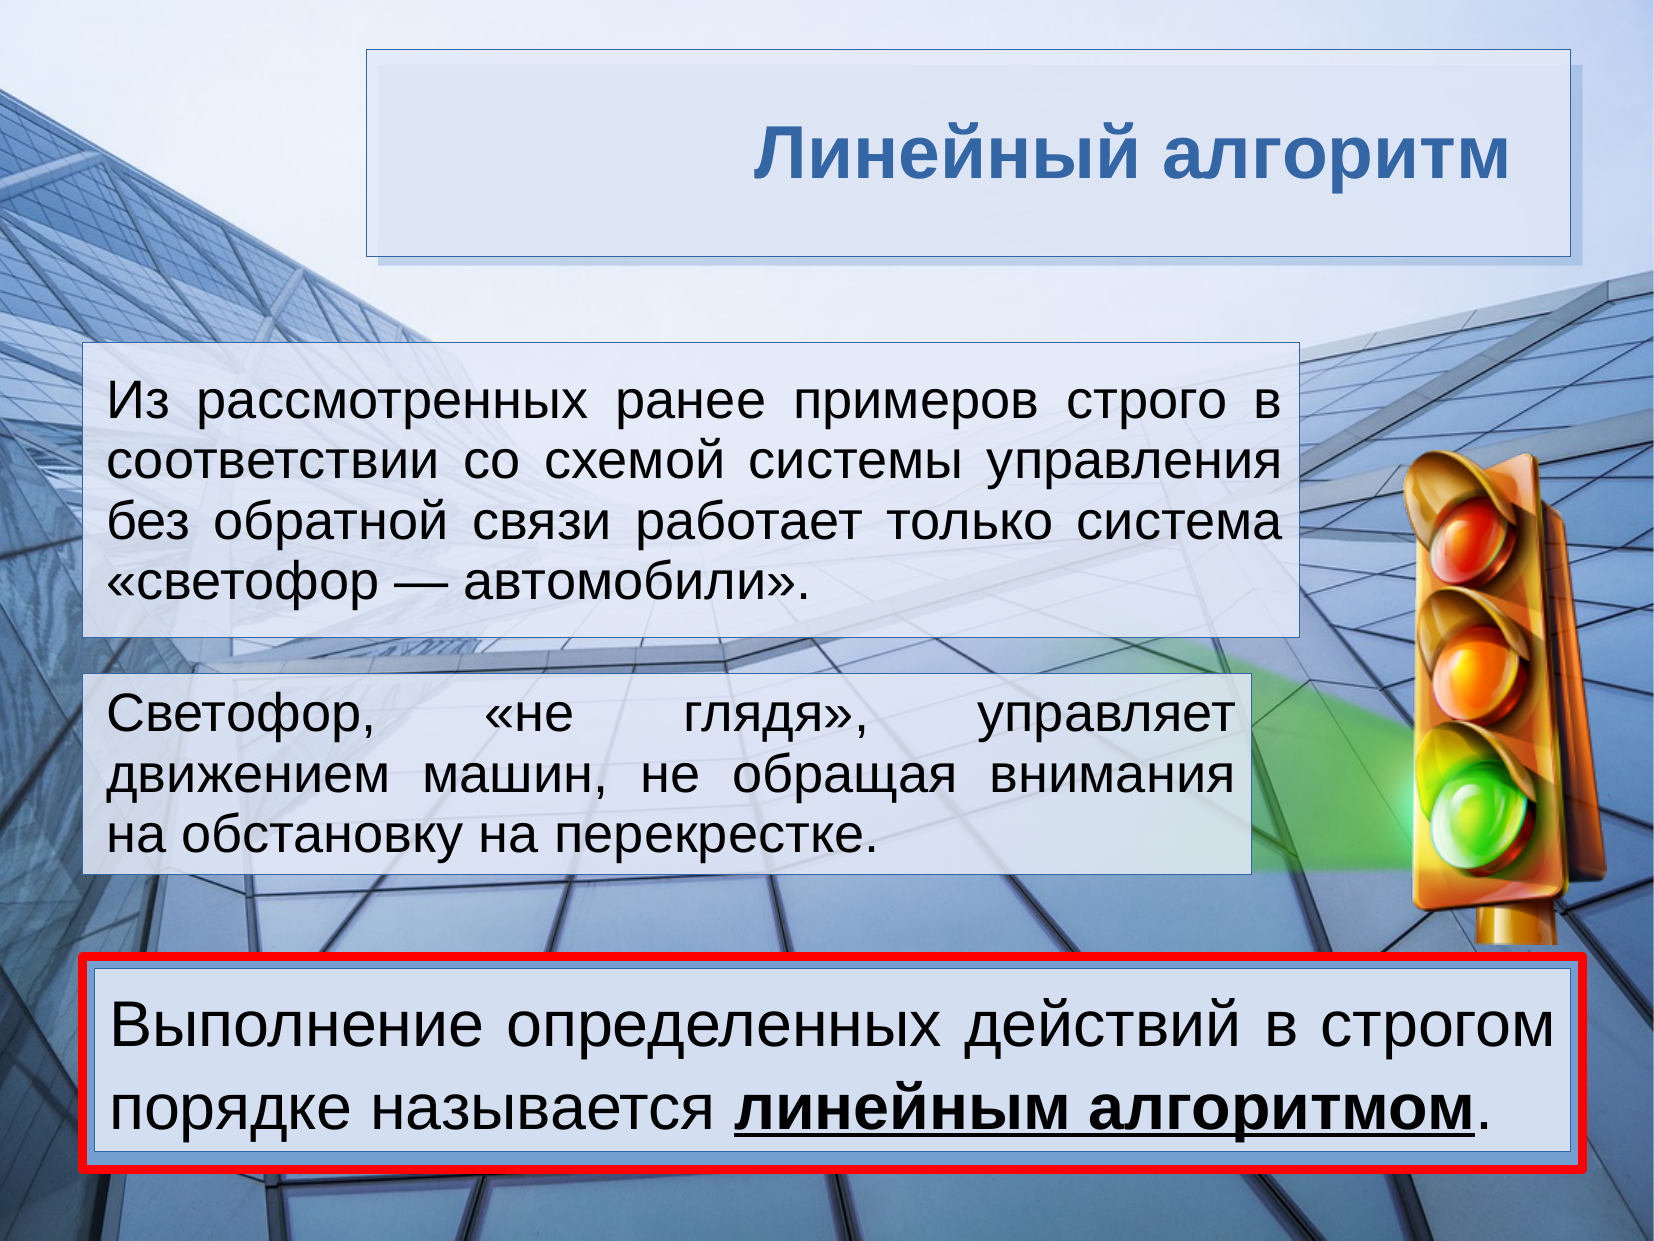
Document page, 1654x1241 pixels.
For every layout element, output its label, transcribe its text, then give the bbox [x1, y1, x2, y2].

text_box Из рассмотренных ранее примеров строго в соответствии со схемой системы управления без обратной связи работает только система «светофор — автомобили». [82, 342, 1300, 638]
picture [0, 0, 1654, 1241]
text_box [82, 956, 1583, 1170]
text_box Выполнение определенных действий в строгом порядке называется линейным алгоритмом. [94, 968, 1571, 1152]
text_box Светофор, «не глядя», управляет движением машин, не обращая внимания на обстановку на перекрестке. [82, 673, 1252, 875]
title Линейный алгоритм [366, 49, 1571, 257]
text_box [377, 64, 1583, 266]
